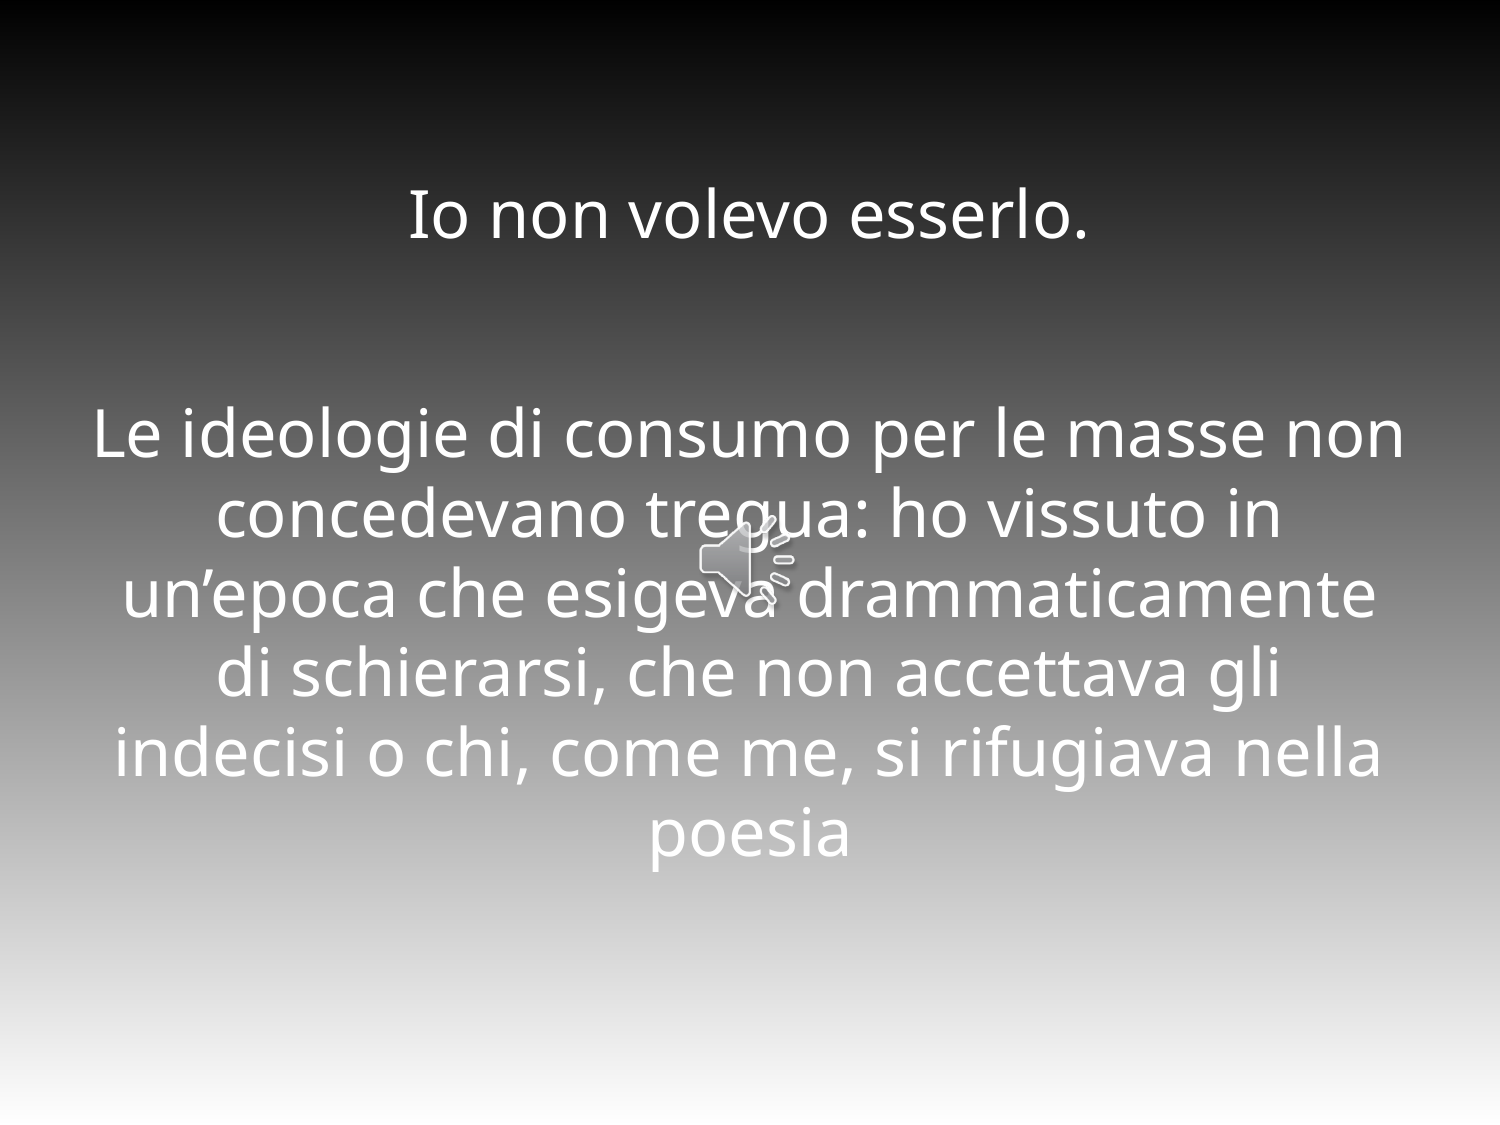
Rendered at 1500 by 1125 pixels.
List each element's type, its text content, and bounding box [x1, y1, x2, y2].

list Io non volevo esserlo. Le ideologie di consumo per le masse non concedevano tregua: ho vissuto in un’epoca che esigeva drammaticamente di schierarsi, che non accettava gli indecisi o chi, come me, si rifugiava nella poesia [75, 54, 1425, 1071]
picture [699, 512, 800, 613]
